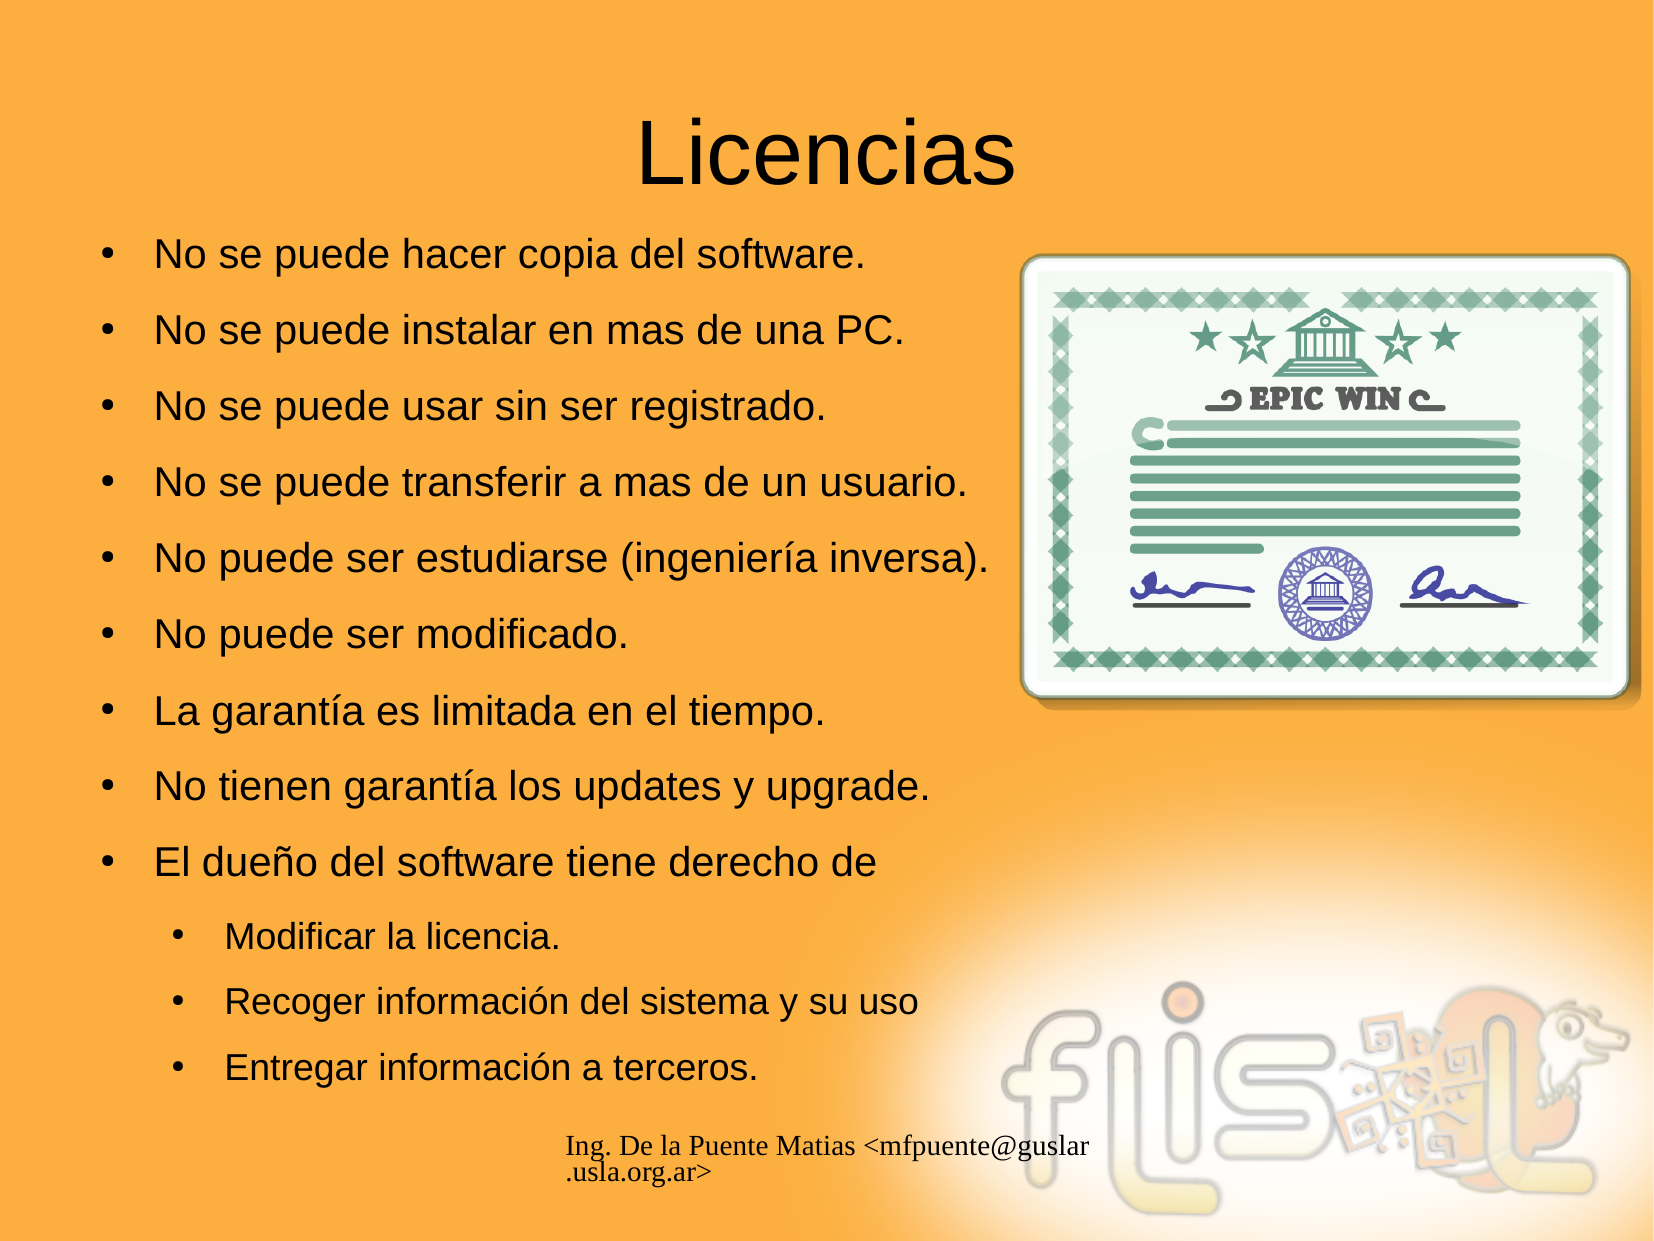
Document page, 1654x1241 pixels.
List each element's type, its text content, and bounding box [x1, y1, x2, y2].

list No se puede hacer copia del software. No se puede instalar en mas de una PC. No se puede usar sin ser registrado. No se puede transferir a mas de un usuario. No puede ser estudiarse (ingeniería inversa). No puede ser modificado. La garantía es limitada en el tiempo. No tienen garantía los updates y upgrade. El dueño del software tiene derecho de Modificar la licencia. Recoger información del sistema y su uso Entregar información a terceros. [82, 231, 1571, 1089]
picture [0, 0, 1654, 1241]
title Licencias [82, 56, 1571, 231]
